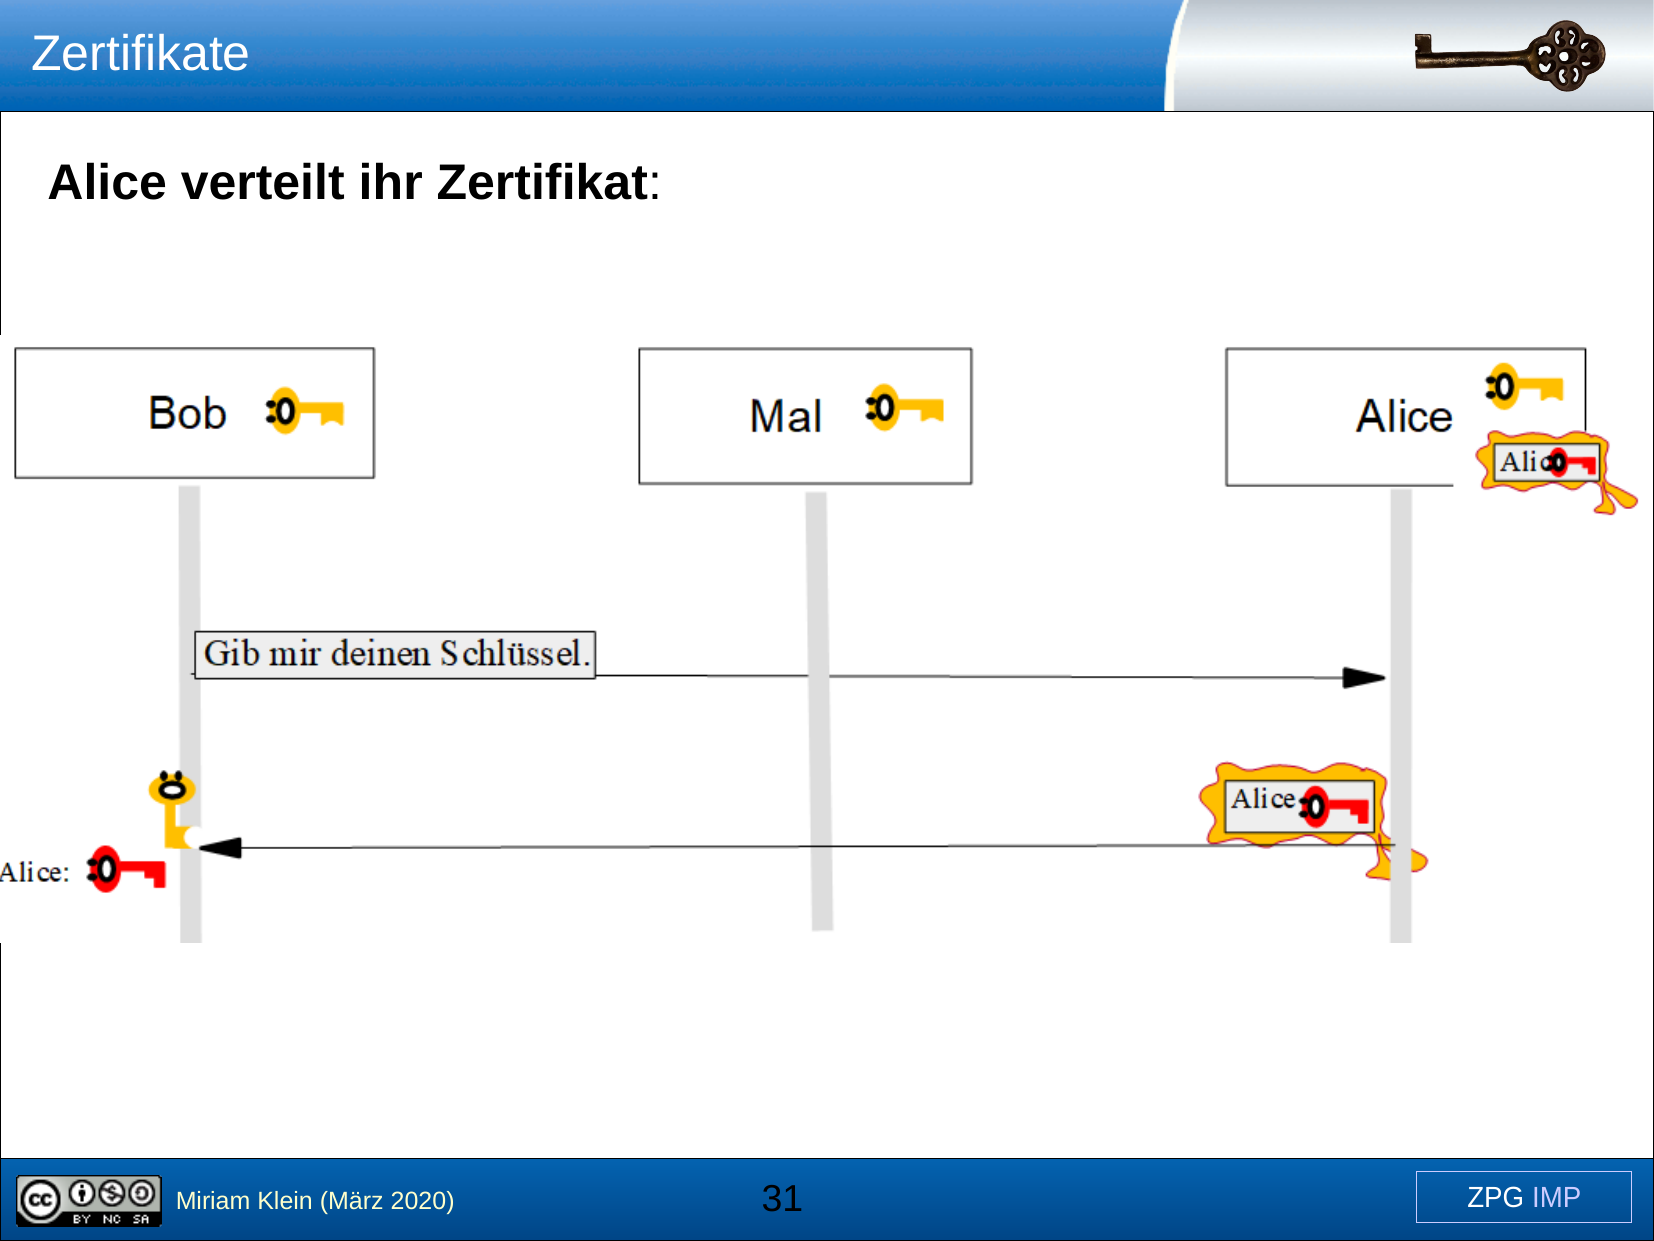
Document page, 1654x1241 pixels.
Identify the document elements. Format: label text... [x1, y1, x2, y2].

picture [0, 335, 1646, 943]
picture [16, 1175, 162, 1227]
title Zertifikate [31, 18, 1151, 89]
text_box Alice verteilt ihr Zertifikat: [47, 154, 1572, 322]
picture [0, 0, 1654, 111]
